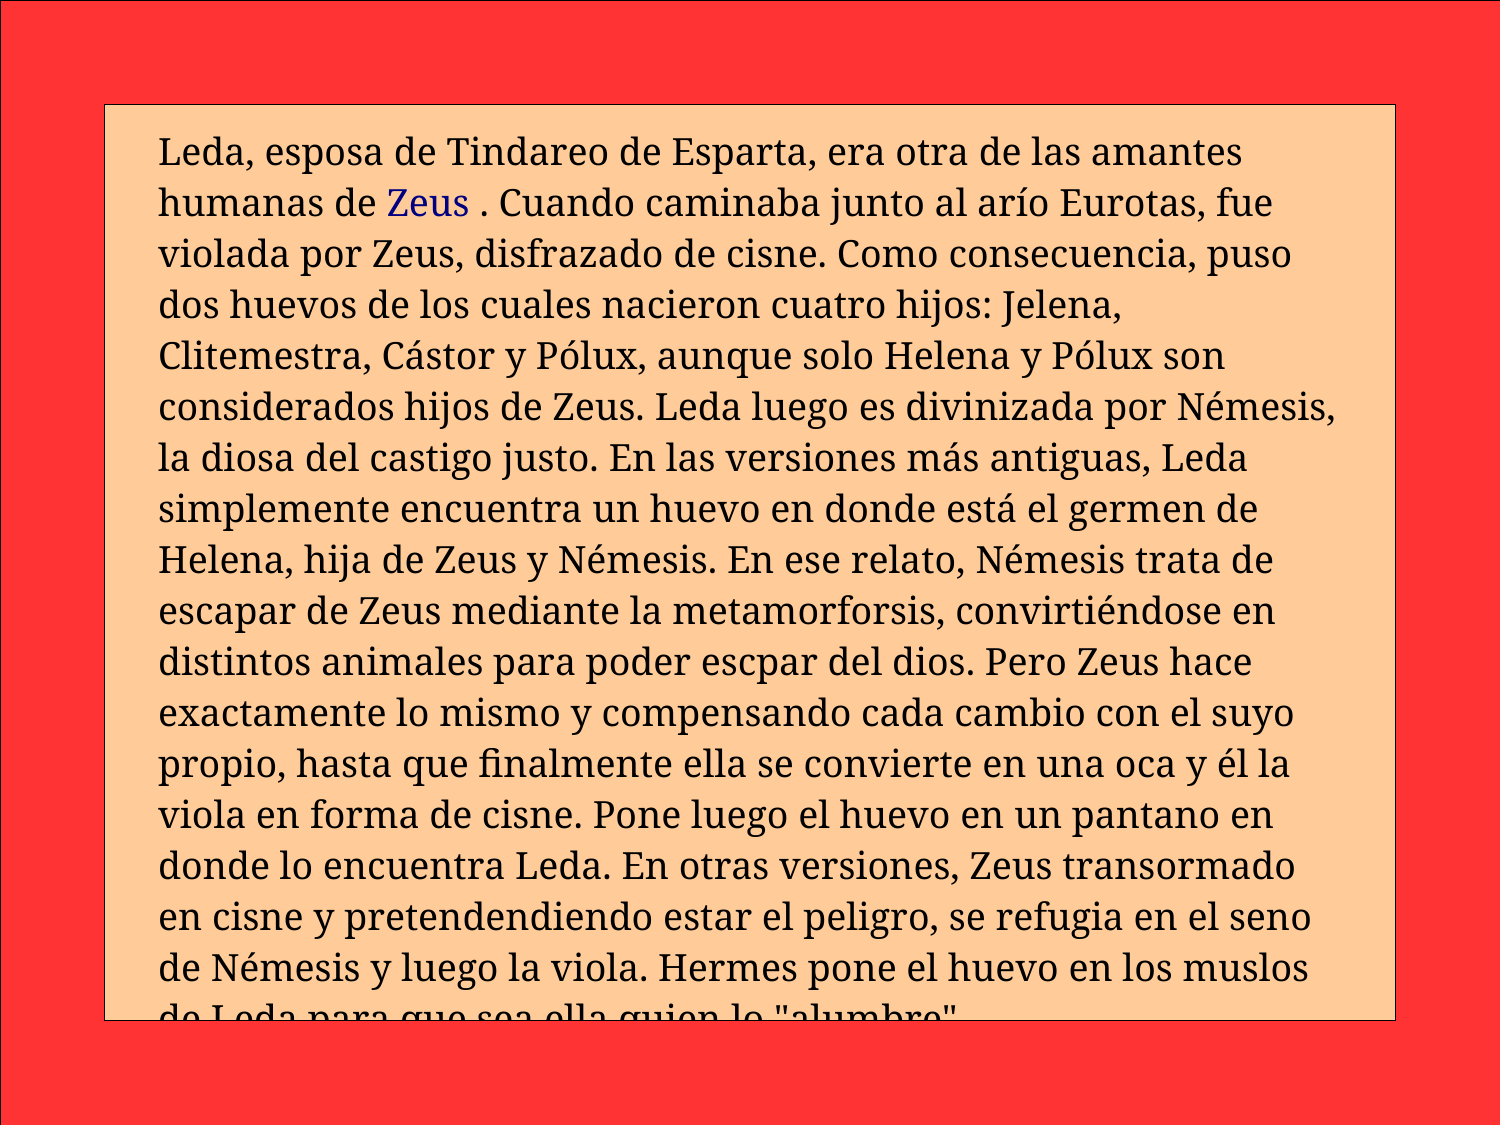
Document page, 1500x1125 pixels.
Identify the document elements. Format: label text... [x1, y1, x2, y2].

text_box [0, 0, 1500, 1125]
text_box Leda, esposa de Tindareo de Esparta, era otra de las amantes humanas de Zeus . Cuando caminaba junto al arío Eurotas, fue violada por Zeus, disfrazado de cisne. Como consecuencia, puso dos huevos de los cuales nacieron cuatro hijos: Jelena, Clitemestra, Cástor y Pólux, aunque solo Helena y Pólux son considerados hijos de Zeus. Leda luego es divinizada por Némesis, la diosa del castigo justo. En las versiones más antiguas, Leda simplemente encuentra un huevo en donde está el germen de Helena, hija de Zeus y Némesis. En ese relato, Némesis trata de escapar de Zeus mediante la metamorforsis, convirtiéndose en distintos animales para poder escpar del dios. Pero Zeus hace exactamente lo mismo y compensando cada cambio con el suyo propio, hasta que finalmente ella se convierte en una oca y él la viola en forma de cisne. Pone luego el huevo en un pantano en donde lo encuentra Leda. En otras versiones, Zeus transormado en cisne y pretendendiendo estar el peligro, se refugia en el seno de Némesis y luego la viola. Hermes pone el huevo en los muslos de Leda para que sea ella quien lo "alumbre". [143, 118, 1359, 993]
